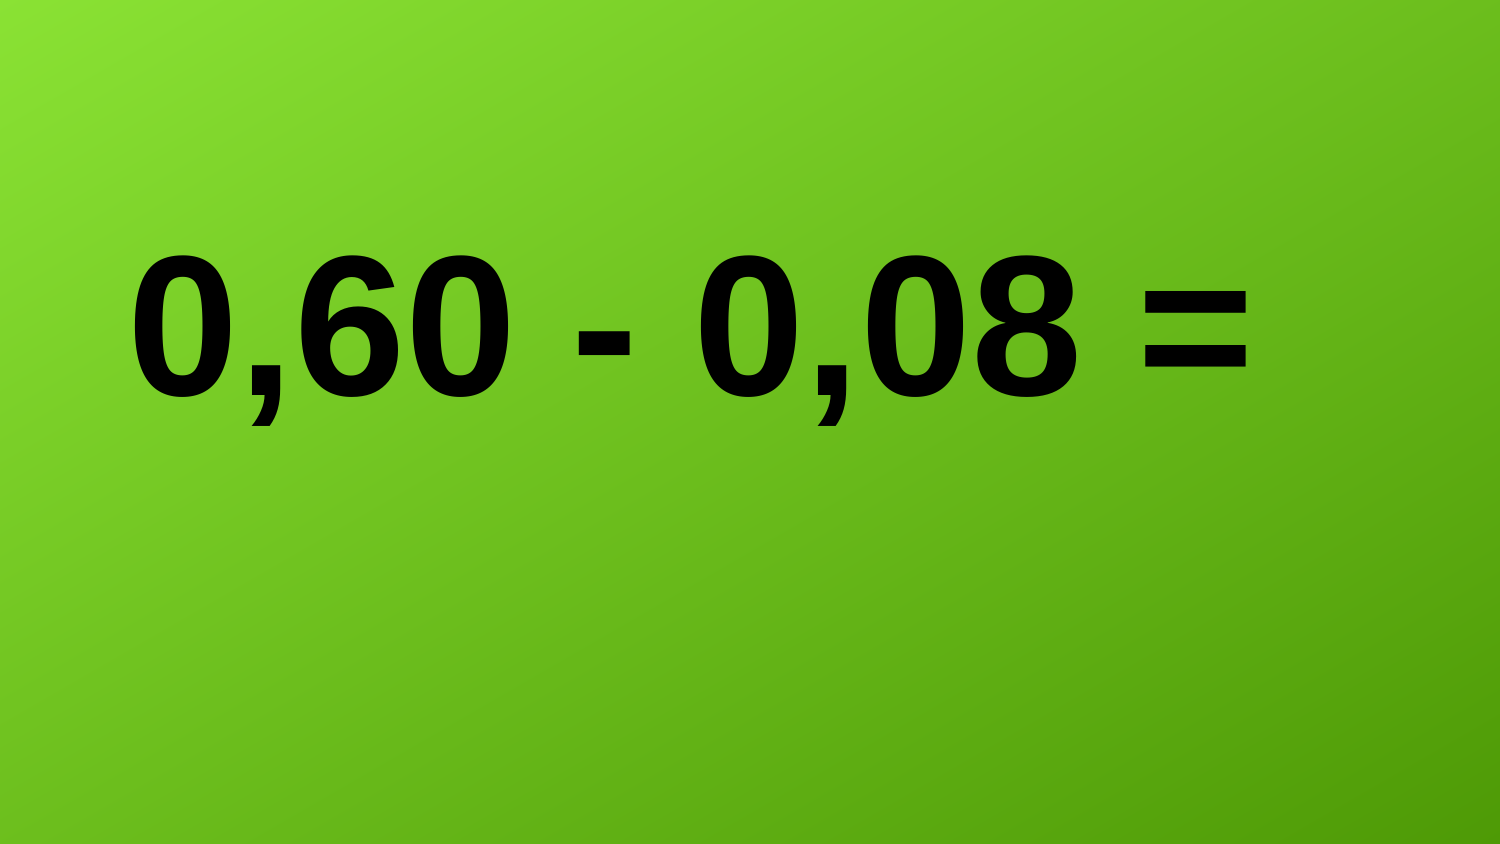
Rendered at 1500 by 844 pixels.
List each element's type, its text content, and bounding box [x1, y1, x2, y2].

title 0,60 - 0,08 = [112, 259, 1388, 450]
